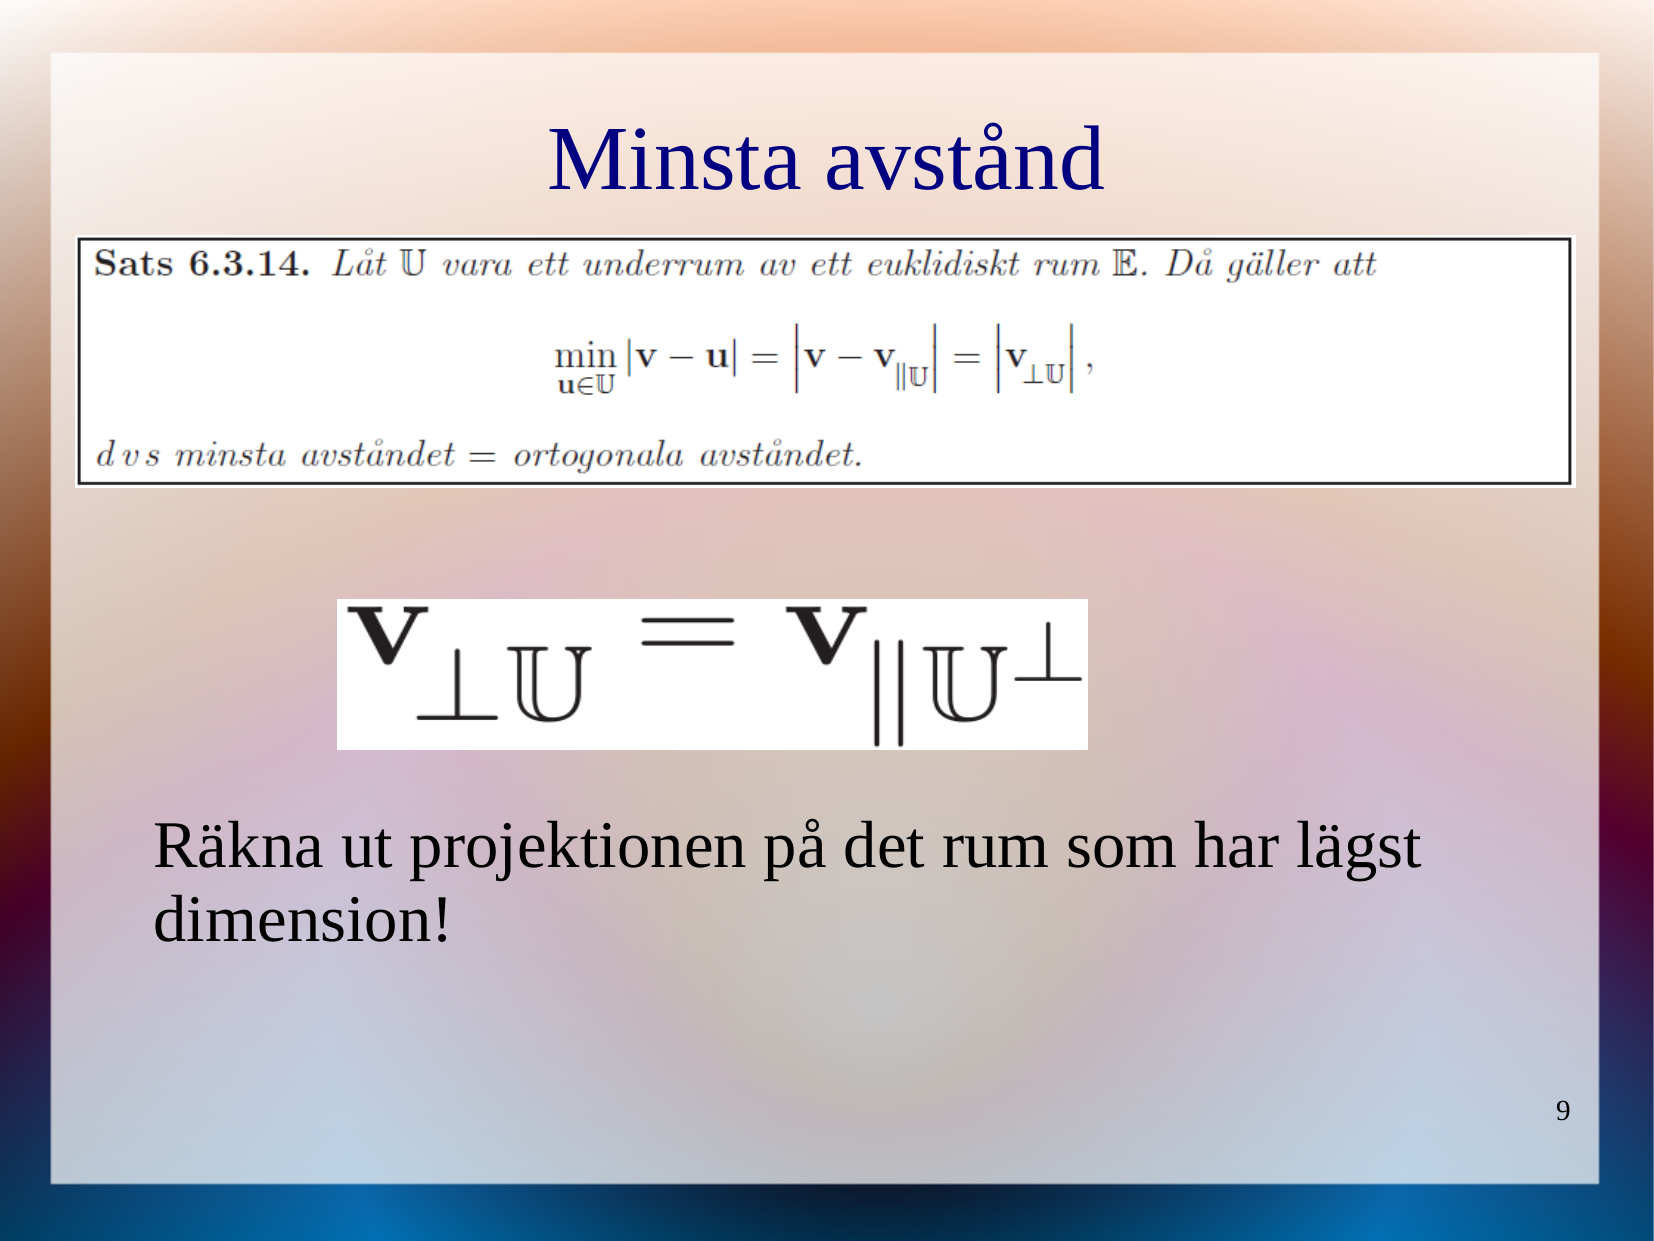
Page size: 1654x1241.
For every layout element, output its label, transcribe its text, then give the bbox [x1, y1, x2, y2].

title Minsta avstånd [82, 62, 1571, 235]
picture [0, 0, 1654, 1241]
list Räkna ut projektionen på det rum som har lägst dimension! [82, 488, 1571, 1019]
